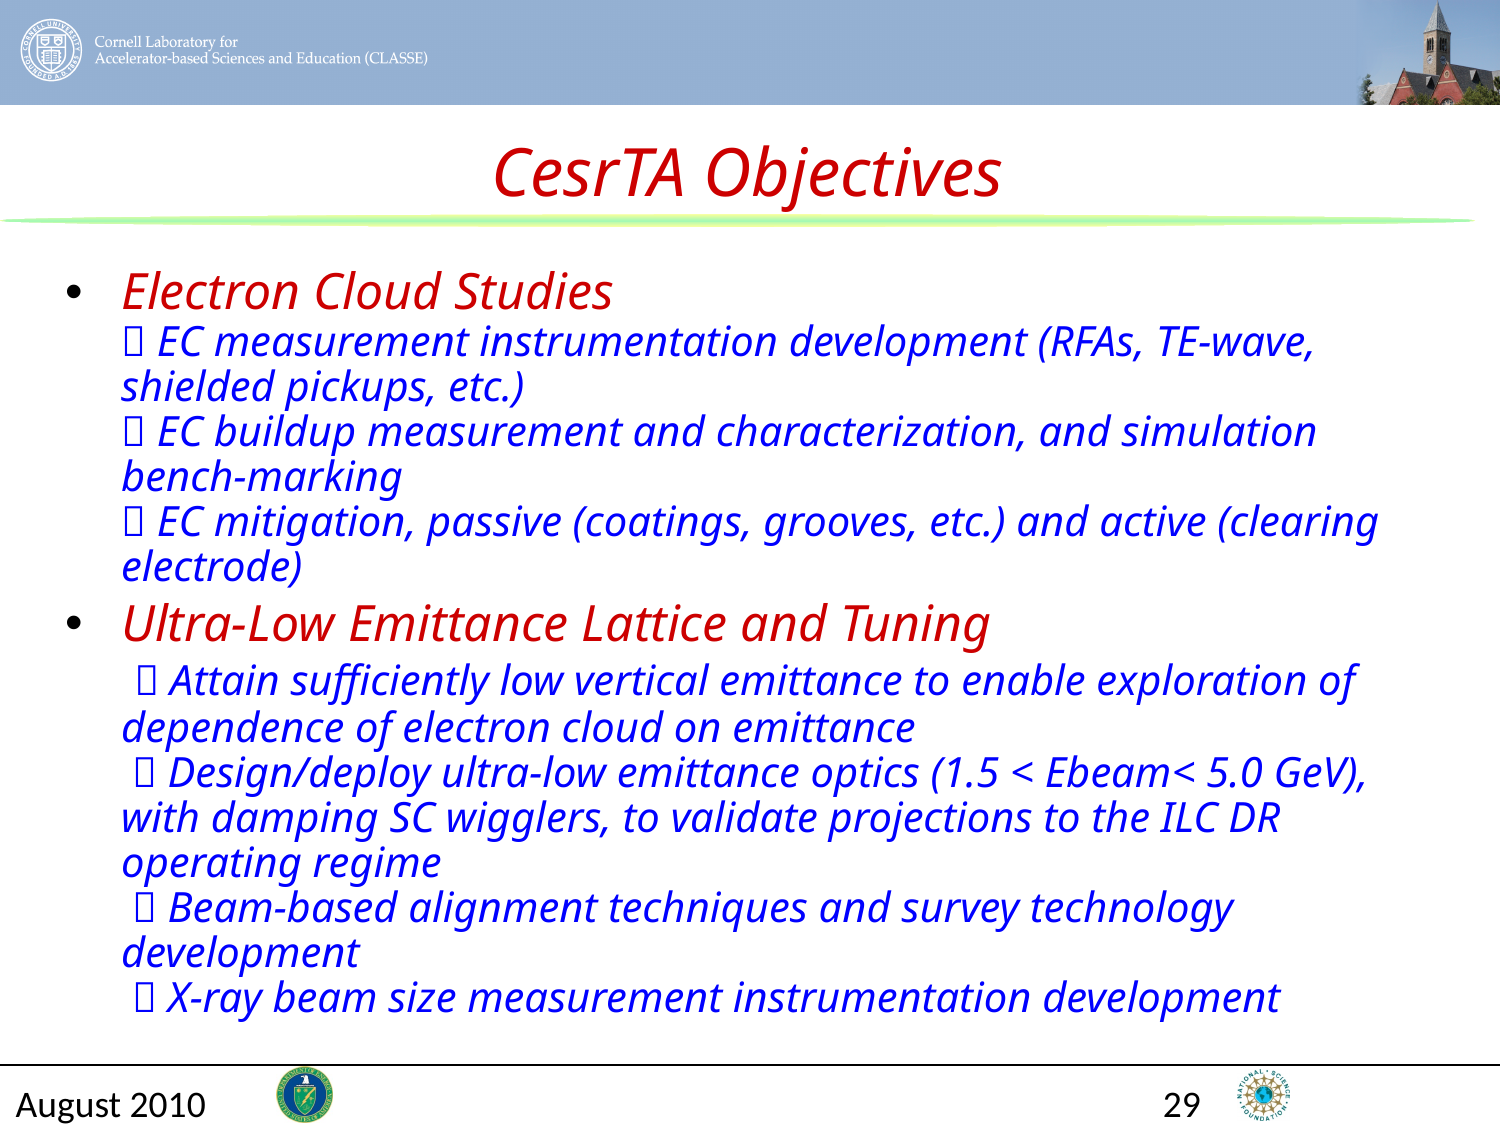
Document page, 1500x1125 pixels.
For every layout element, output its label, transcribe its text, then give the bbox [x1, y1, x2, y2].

text_box CesrTA Objectives [62, 114, 1450, 202]
slide_number August 2010 [0, 1065, 351, 1125]
slide_number <number> [1147, 1065, 1498, 1125]
text_box [0, 214, 1476, 227]
text_box Electron Cloud Studies  EC measurement instrumentation development (RFAs, TE-wave, shielded pickups, etc.)  EC buildup measurement and characterization, and simulation bench-marking  EC mitigation, passive (coatings, grooves, etc.) and active (clearing electrode) Ultra-Low Emittance Lattice and Tuning  Attain sufficiently low vertical emittance to enable exploration of dependence of electron cloud on emittance  Design/deploy ultra-low emittance optics (1.5 < Ebeam< 5.0 GeV), with damping SC wigglers, to validate projections to the ILC DR operating regime  Beam-based alignment techniques and survey technology development  X-ray beam size measurement instrumentation development [50, 251, 1450, 1040]
picture [0, 0, 1500, 105]
